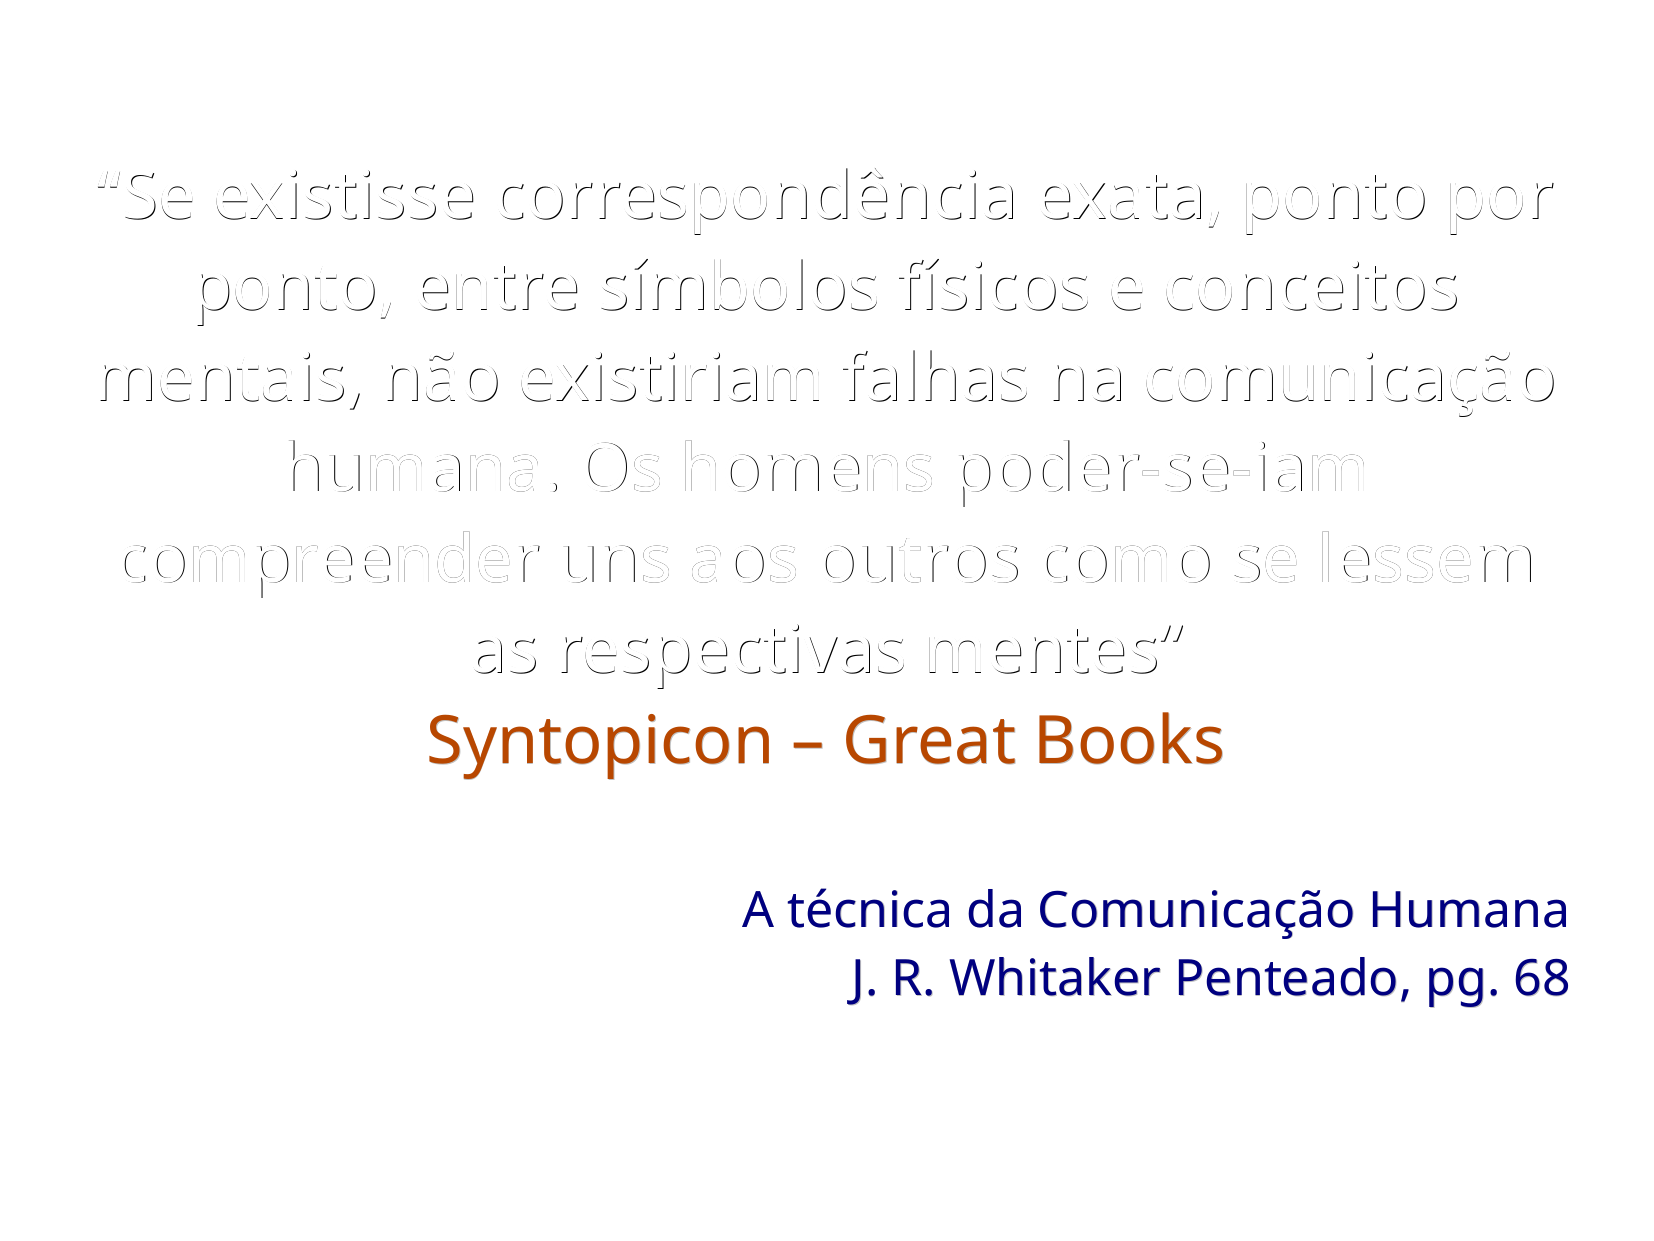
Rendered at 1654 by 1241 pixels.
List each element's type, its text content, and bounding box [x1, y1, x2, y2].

subtitle “Se existisse correspondência exata, ponto por ponto, entre símbolos físicos e conceitos mentais, não existiriam falhas na comunicação humana. Os homens poder-se-iam compreender uns aos outros como se lessem as respectivas mentes” Syntopicon – Great Books A técnica da Comunicação Humana J. R. Whitaker Penteado, pg. 68 [82, 49, 1571, 1109]
